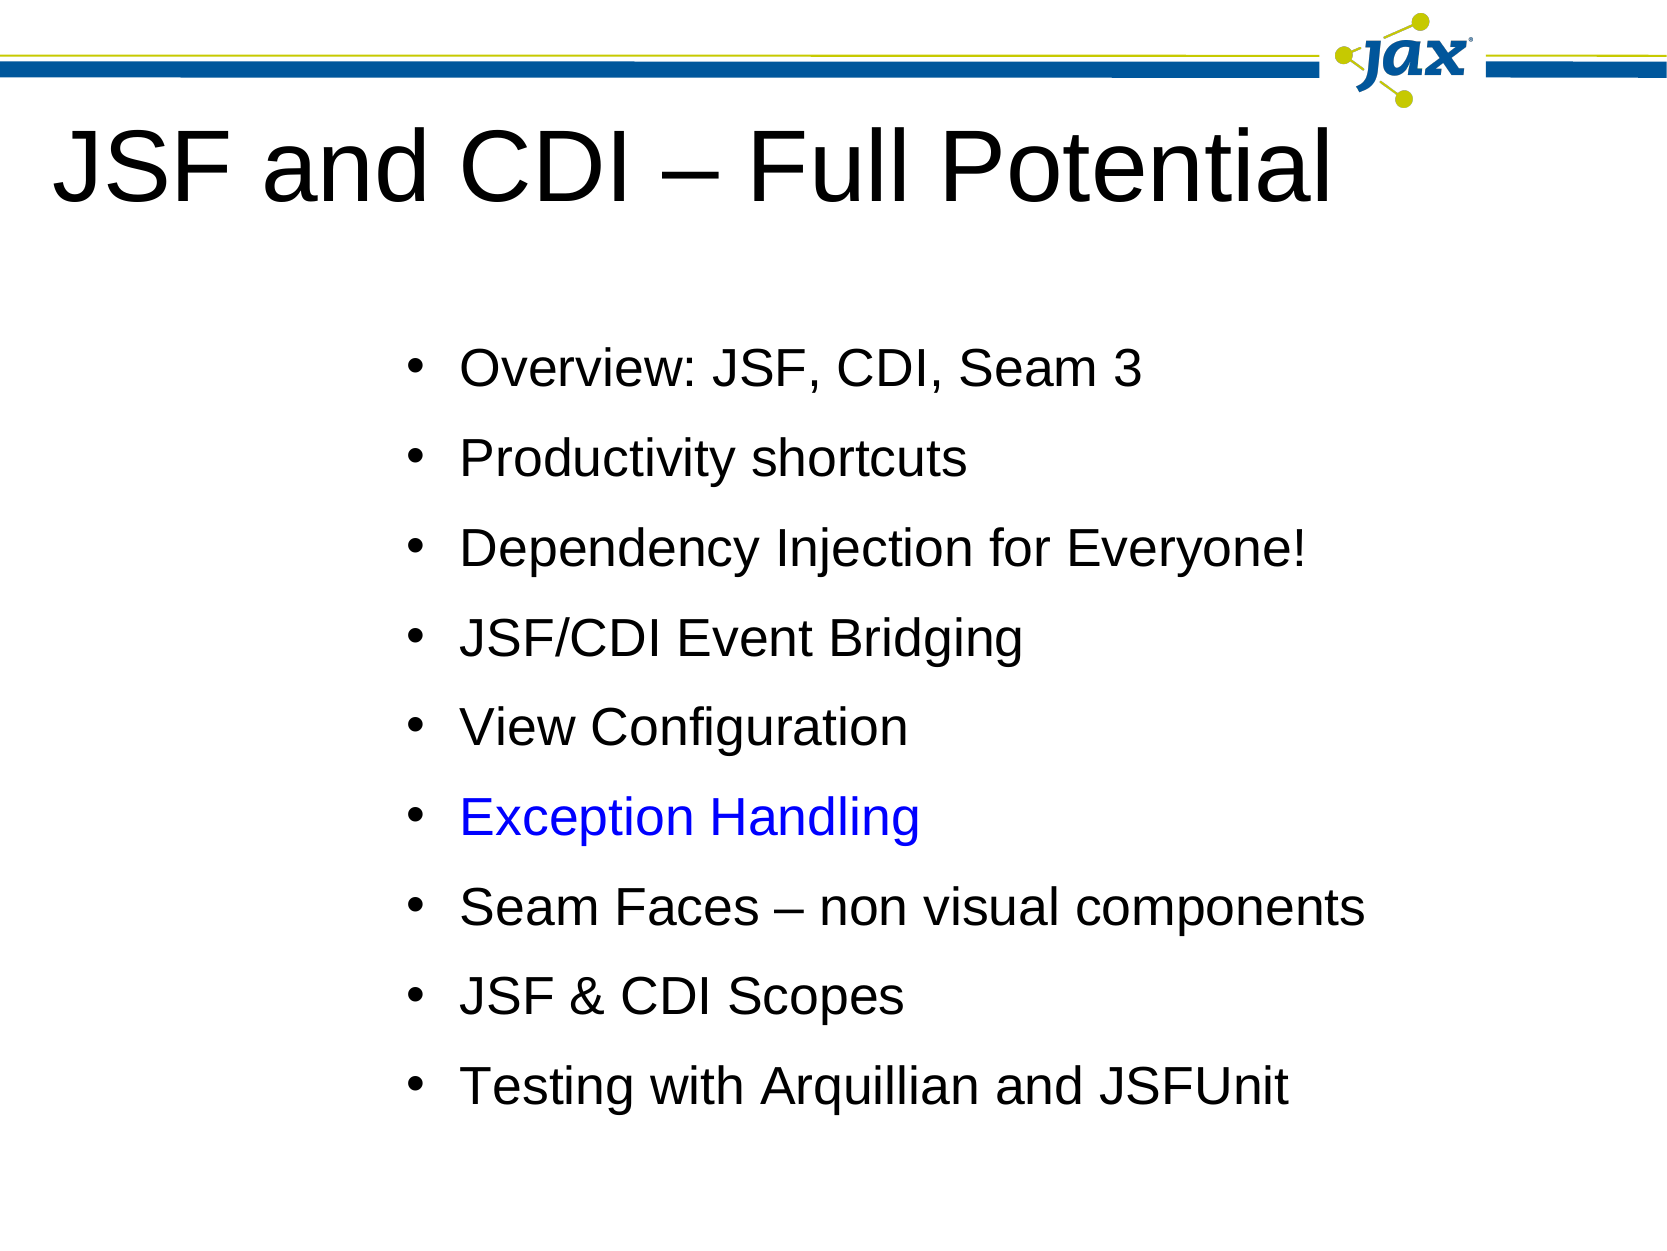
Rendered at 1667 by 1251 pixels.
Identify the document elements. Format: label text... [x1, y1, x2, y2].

picture [1335, 13, 1473, 91]
title JSF and CDI – Full Potential [37, 91, 1651, 230]
list Overview: JSF, CDI, Seam 3 Productivity shortcuts Dependency Injection for Everyone! JSF/CDI Event Bridging View Configuration Exception Handling Seam Faces – non visual components JSF & CDI Scopes Testing with Arquillian and JSFUnit [37, 300, 1613, 1126]
